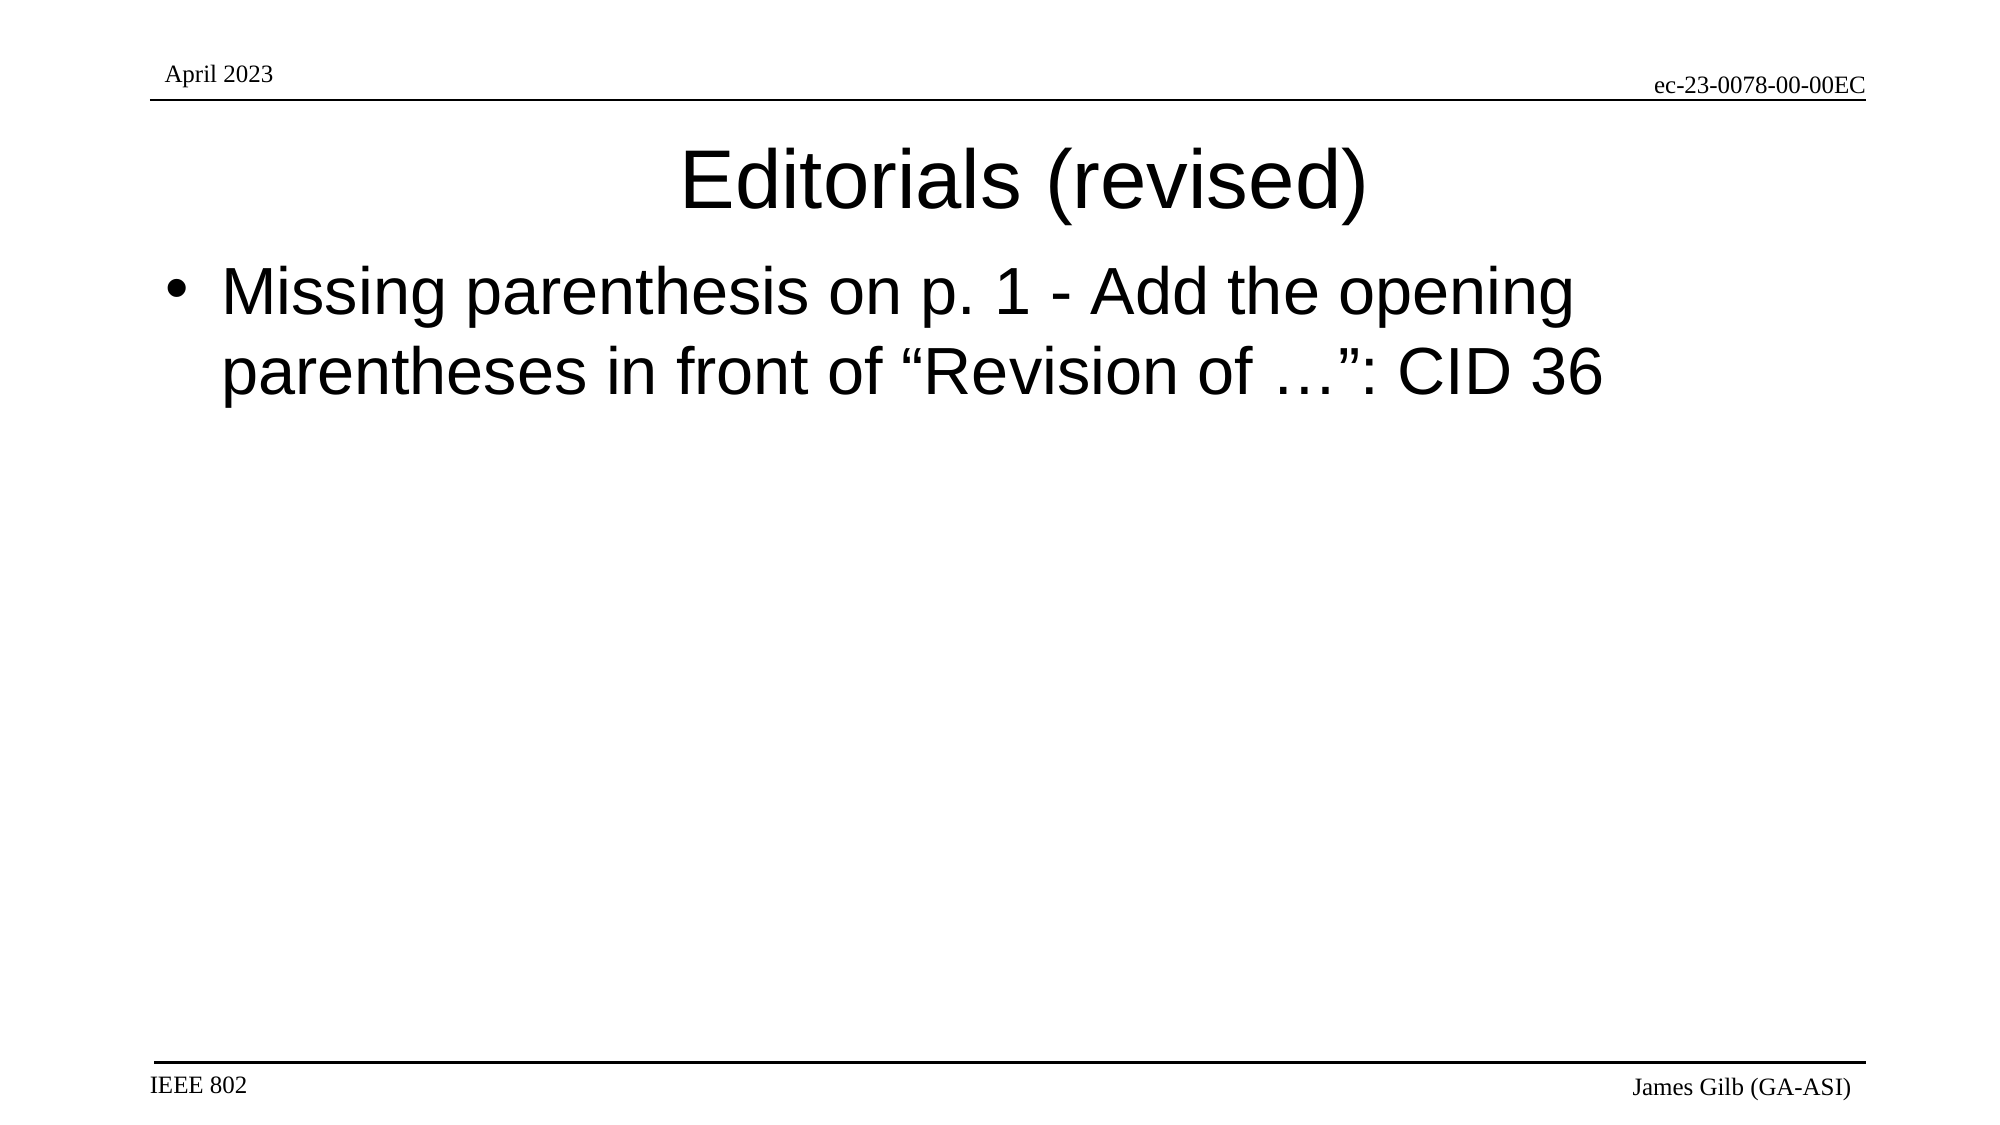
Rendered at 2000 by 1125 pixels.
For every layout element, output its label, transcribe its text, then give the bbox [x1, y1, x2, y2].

title Editorials (revised) [149, 112, 1900, 238]
list Missing parenthesis on p. 1 - Add the opening parentheses in front of “Revision of …”: CID 36 [149, 239, 1900, 1051]
